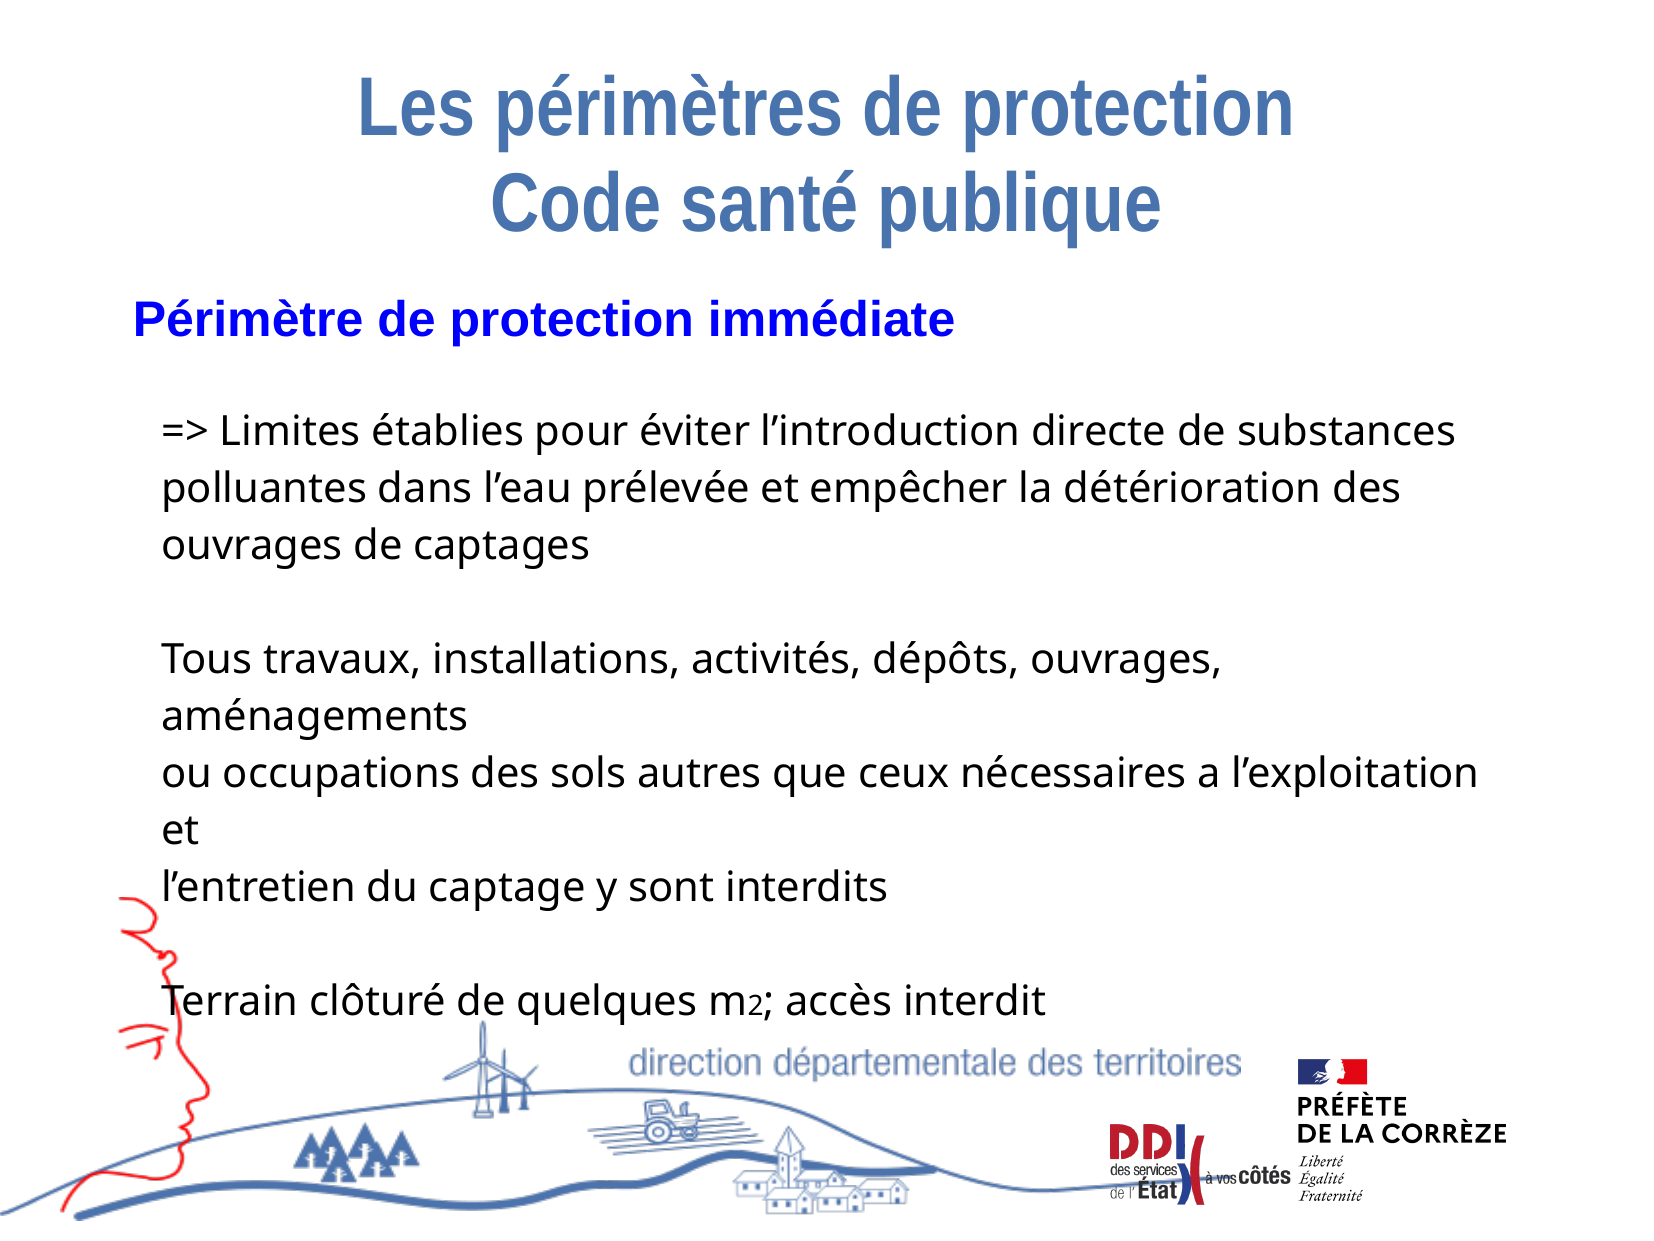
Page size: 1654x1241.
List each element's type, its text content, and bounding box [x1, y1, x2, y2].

text_box => Limites établies pour éviter l’introduction directe de substances polluantes dans l’eau prélevée et empêcher la détérioration des ouvrages de captages Tous travaux, installations, activités, dépôts, ouvrages, aménagements ou occupations des sols autres que ceux nécessaires a l’exploitation et l’entretien du captage y sont interdits Terrain clôturé de quelques m2; accès interdit [146, 393, 1521, 827]
text_box Périmètre de protection immédiate [118, 283, 1264, 397]
title Les périmètres de protection Code santé publique [82, 49, 1571, 257]
picture [0, 897, 1291, 1221]
picture [1298, 1059, 1506, 1201]
